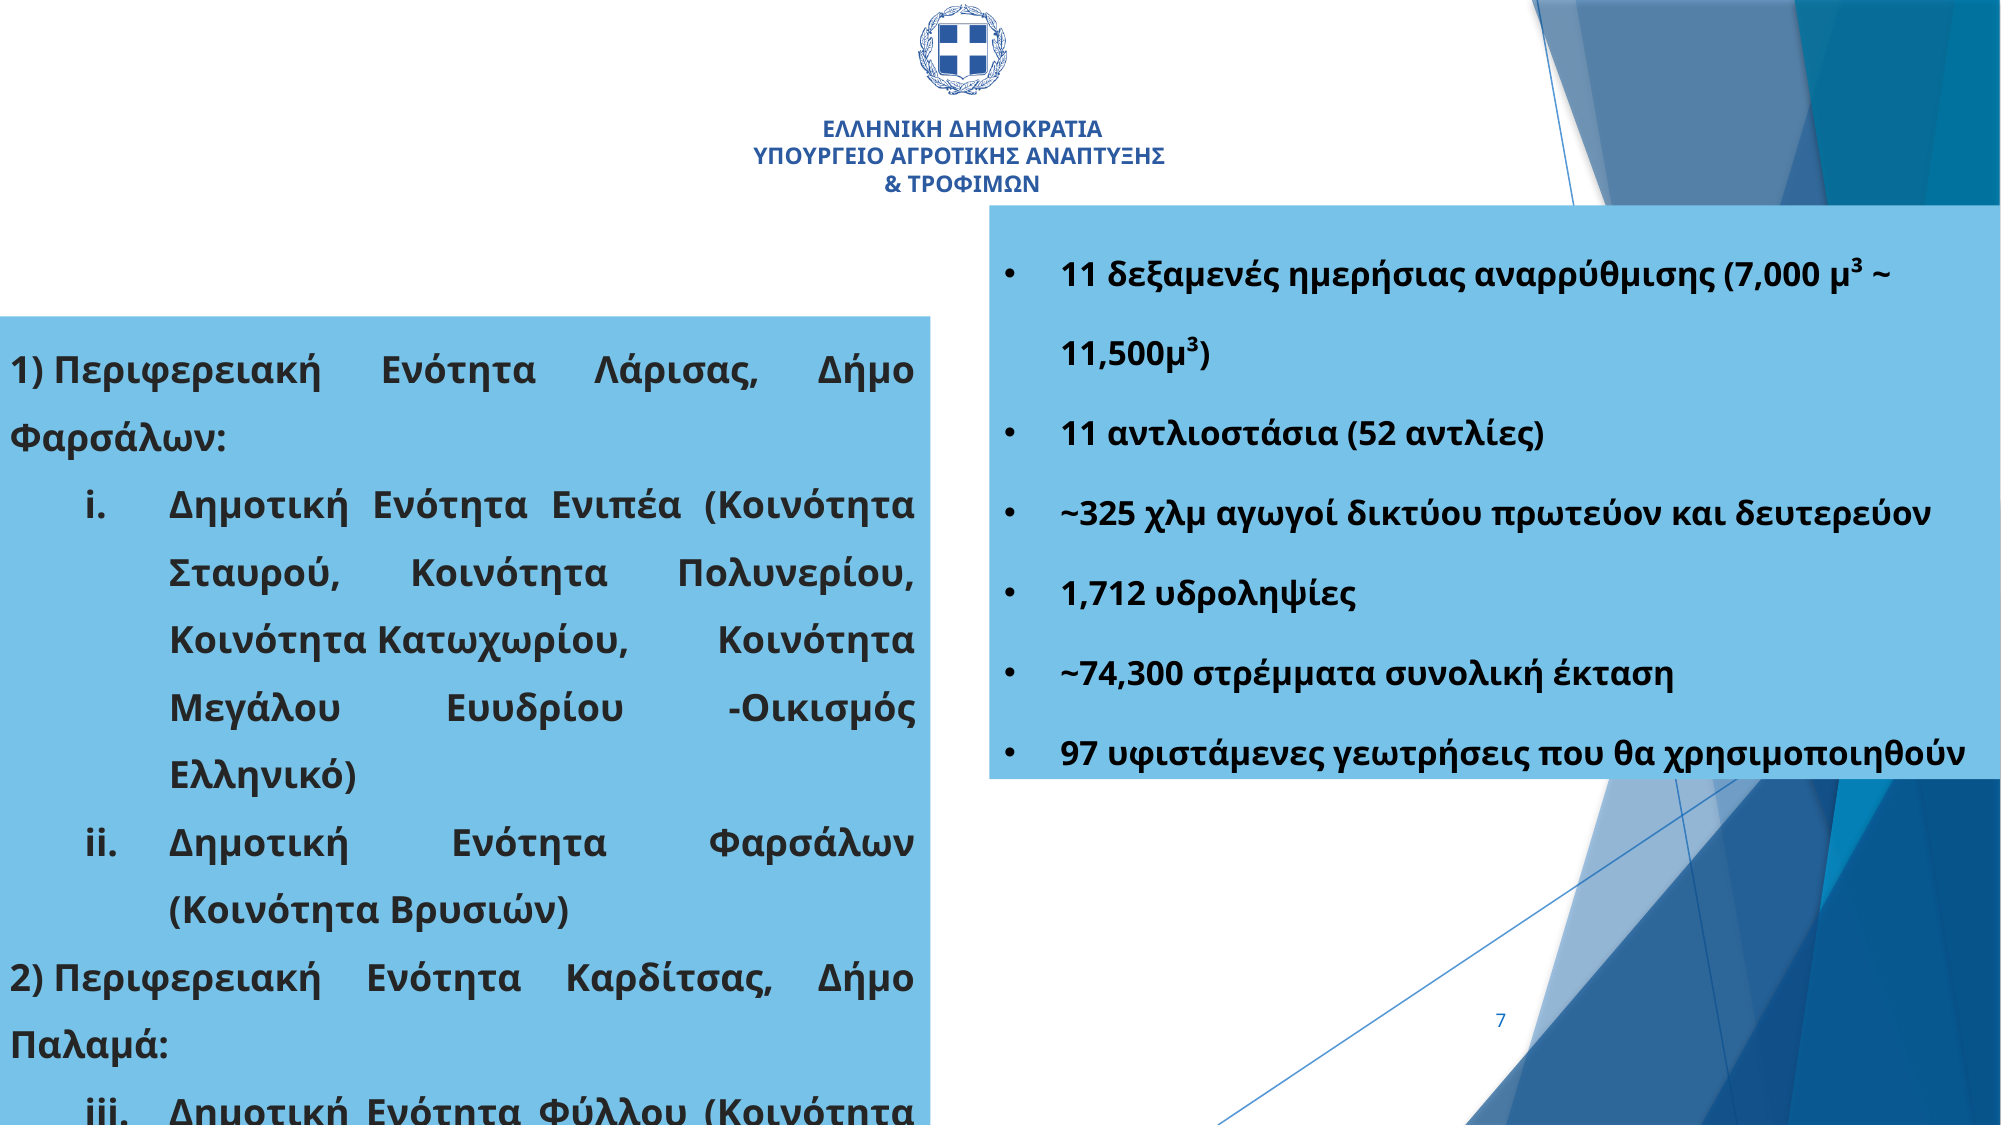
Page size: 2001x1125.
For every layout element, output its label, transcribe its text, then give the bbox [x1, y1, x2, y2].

text_box 1) Περιφερειακή Ενότητα Λάρισας, Δήμο Φαρσάλων: Δημοτική Ενότητα Ενιπέα (Κοινότητα Σταυρού, Κοινότητα Πολυνερίου, Κοινότητα Κατωχωρίου, Κοινότητα Μεγάλου Ευυδρίου -Οικισμός Ελληνικό) Δημοτική Ενότητα Φαρσάλων (Κοινότητα Βρυσιών) 2) Περιφερειακή Ενότητα Καρδίτσας, Δήμο Παλαμά: Δημοτική Ενότητα Φύλλου (Κοινότητα Ορφανών-τα Ορφανά, Κοινότητα Φύλλου, Κοινότητα Λεύκης [0, 316, 931, 1125]
text_box 11 δεξαμενές ημερήσιας αναρρύθμισης (7,000 μ³ ~ 11,500μ³) 11 αντλιοστάσια (52 αντλίες) ~325 χλμ αγωγοί δικτύου πρωτεύον και δευτερεύον 1,712 υδροληψίες ~74,300 στρέμματα συνολική έκταση 97 υφιστάμενες γεωτρήσεις που θα χρησιμοποιηθούν [989, 205, 2000, 780]
slide_number <αριθμός> [1409, 991, 1522, 1051]
picture [918, 4, 1007, 95]
text_box ΕΛΛΗΝΙΚΗ ΔΗΜΟΚΡΑΤΙΑ ΥΠΟΥΡΓΕΙΟ ΑΓΡΟΤΙΚΗΣ ΑΝΑΠΤΥΞΗΣ & ΤΡΟΦΙΜΩΝ [623, 107, 1302, 205]
